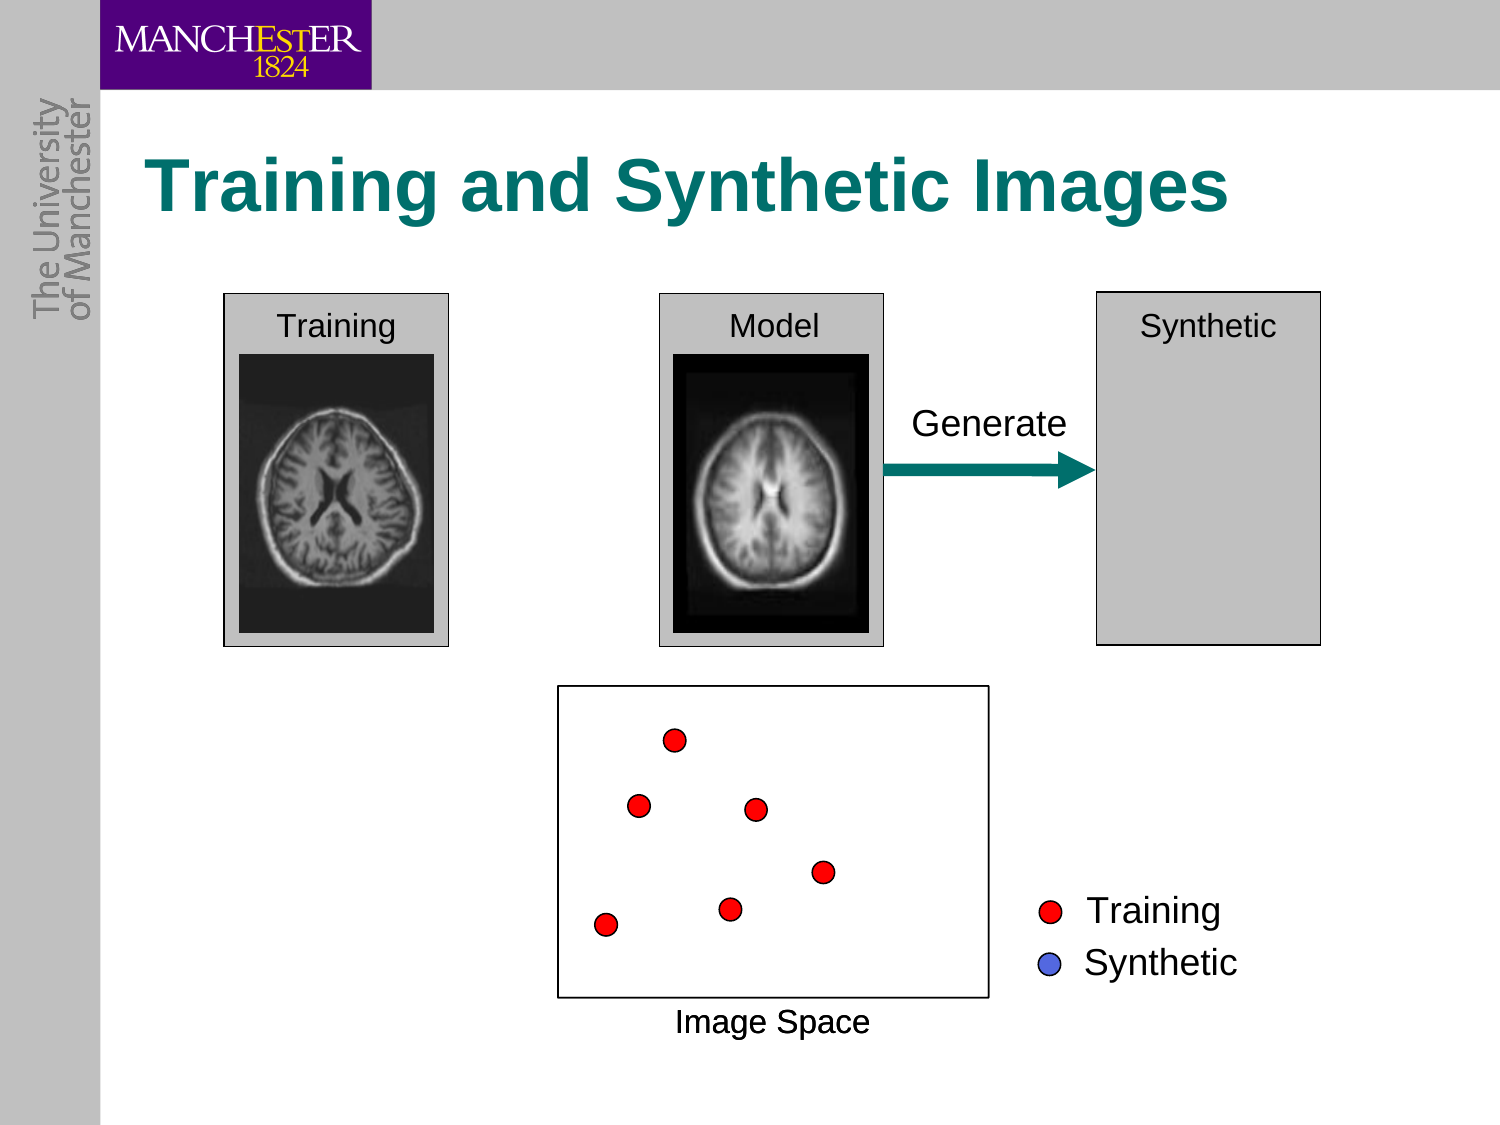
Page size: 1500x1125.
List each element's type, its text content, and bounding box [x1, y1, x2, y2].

text_box [1038, 953, 1061, 976]
picture [673, 354, 869, 633]
text_box [659, 293, 884, 647]
text_box Training [261, 299, 412, 353]
text_box [744, 798, 768, 822]
text_box [627, 794, 651, 818]
text_box Generate [896, 395, 1084, 453]
text_box Model [714, 299, 835, 353]
title Training and Synthetic Images [129, 120, 1406, 251]
picture [239, 354, 434, 633]
text_box Image Space [660, 995, 887, 1049]
picture [0, 0, 372, 320]
text_box [224, 293, 449, 647]
text_box [812, 861, 835, 884]
text_box Training [1071, 884, 1238, 936]
text_box [594, 913, 618, 937]
text_box [1039, 901, 1062, 924]
text_box Synthetic [1069, 936, 1254, 991]
text_box [1096, 291, 1321, 645]
text_box [719, 898, 742, 921]
text_box [663, 729, 686, 752]
text_box Synthetic [1124, 299, 1292, 353]
